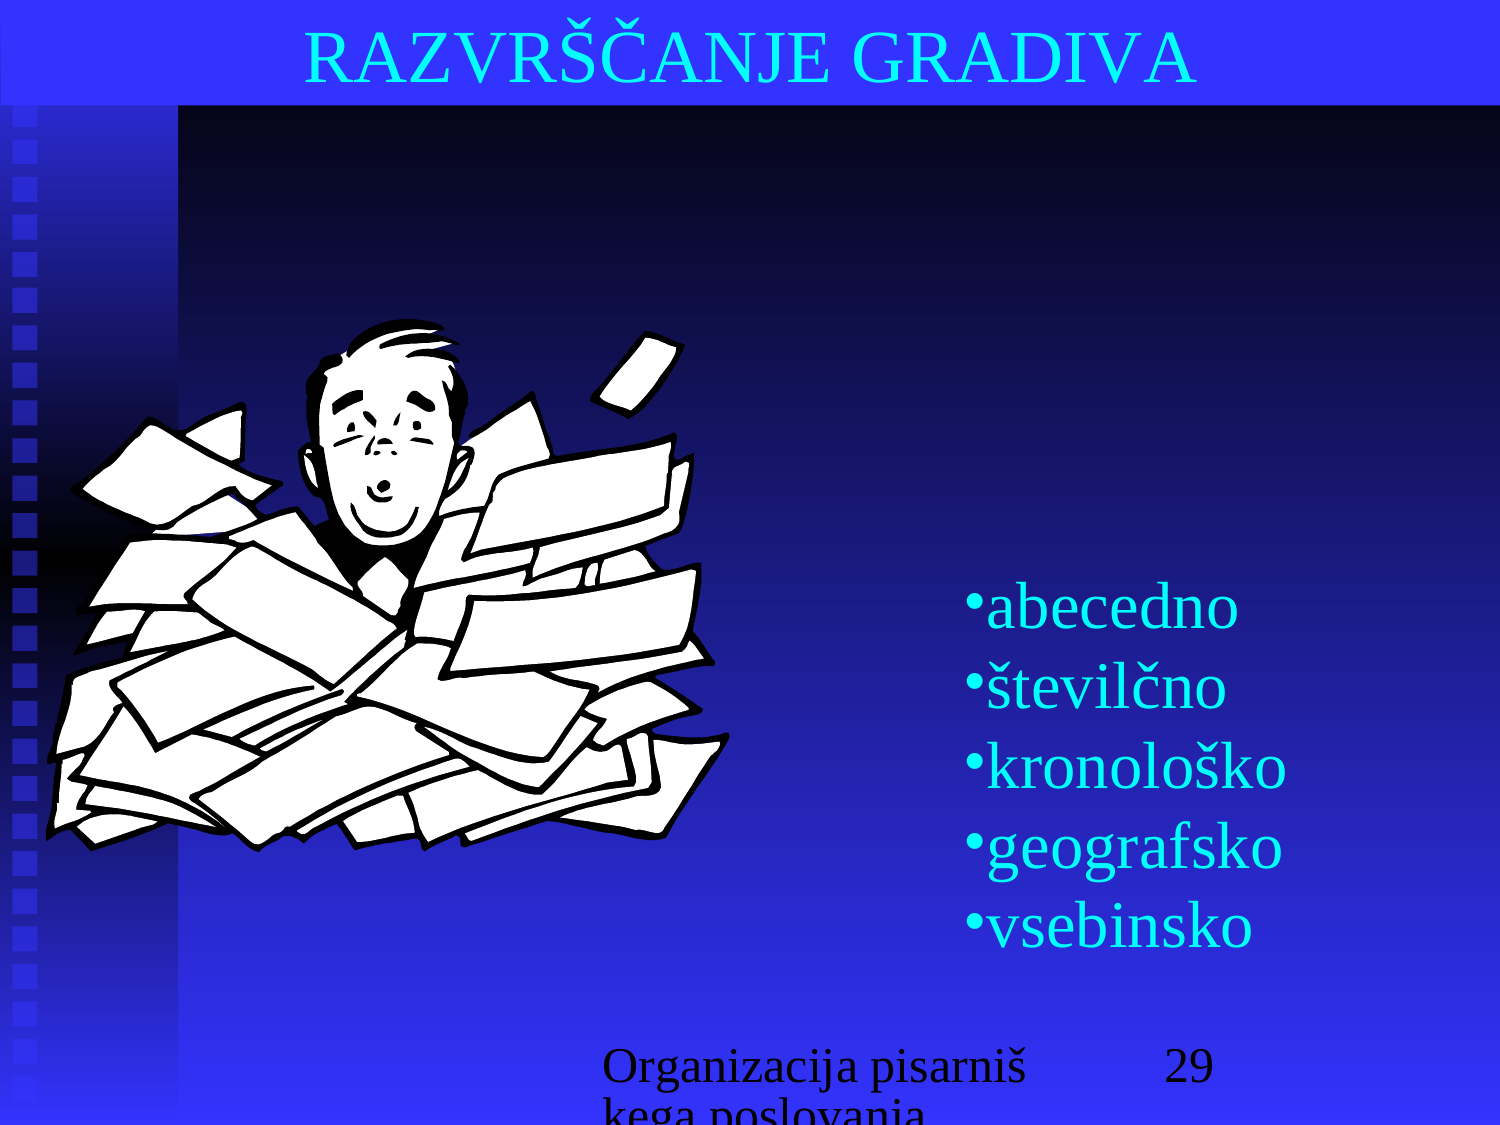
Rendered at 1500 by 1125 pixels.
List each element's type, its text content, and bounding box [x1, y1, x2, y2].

picture [45, 311, 732, 853]
text_box RAZVRŠČANJE GRADIVA [0, 0, 1500, 106]
text_box abecedno številčno kronološko geografsko vsebinsko [885, 553, 1310, 970]
